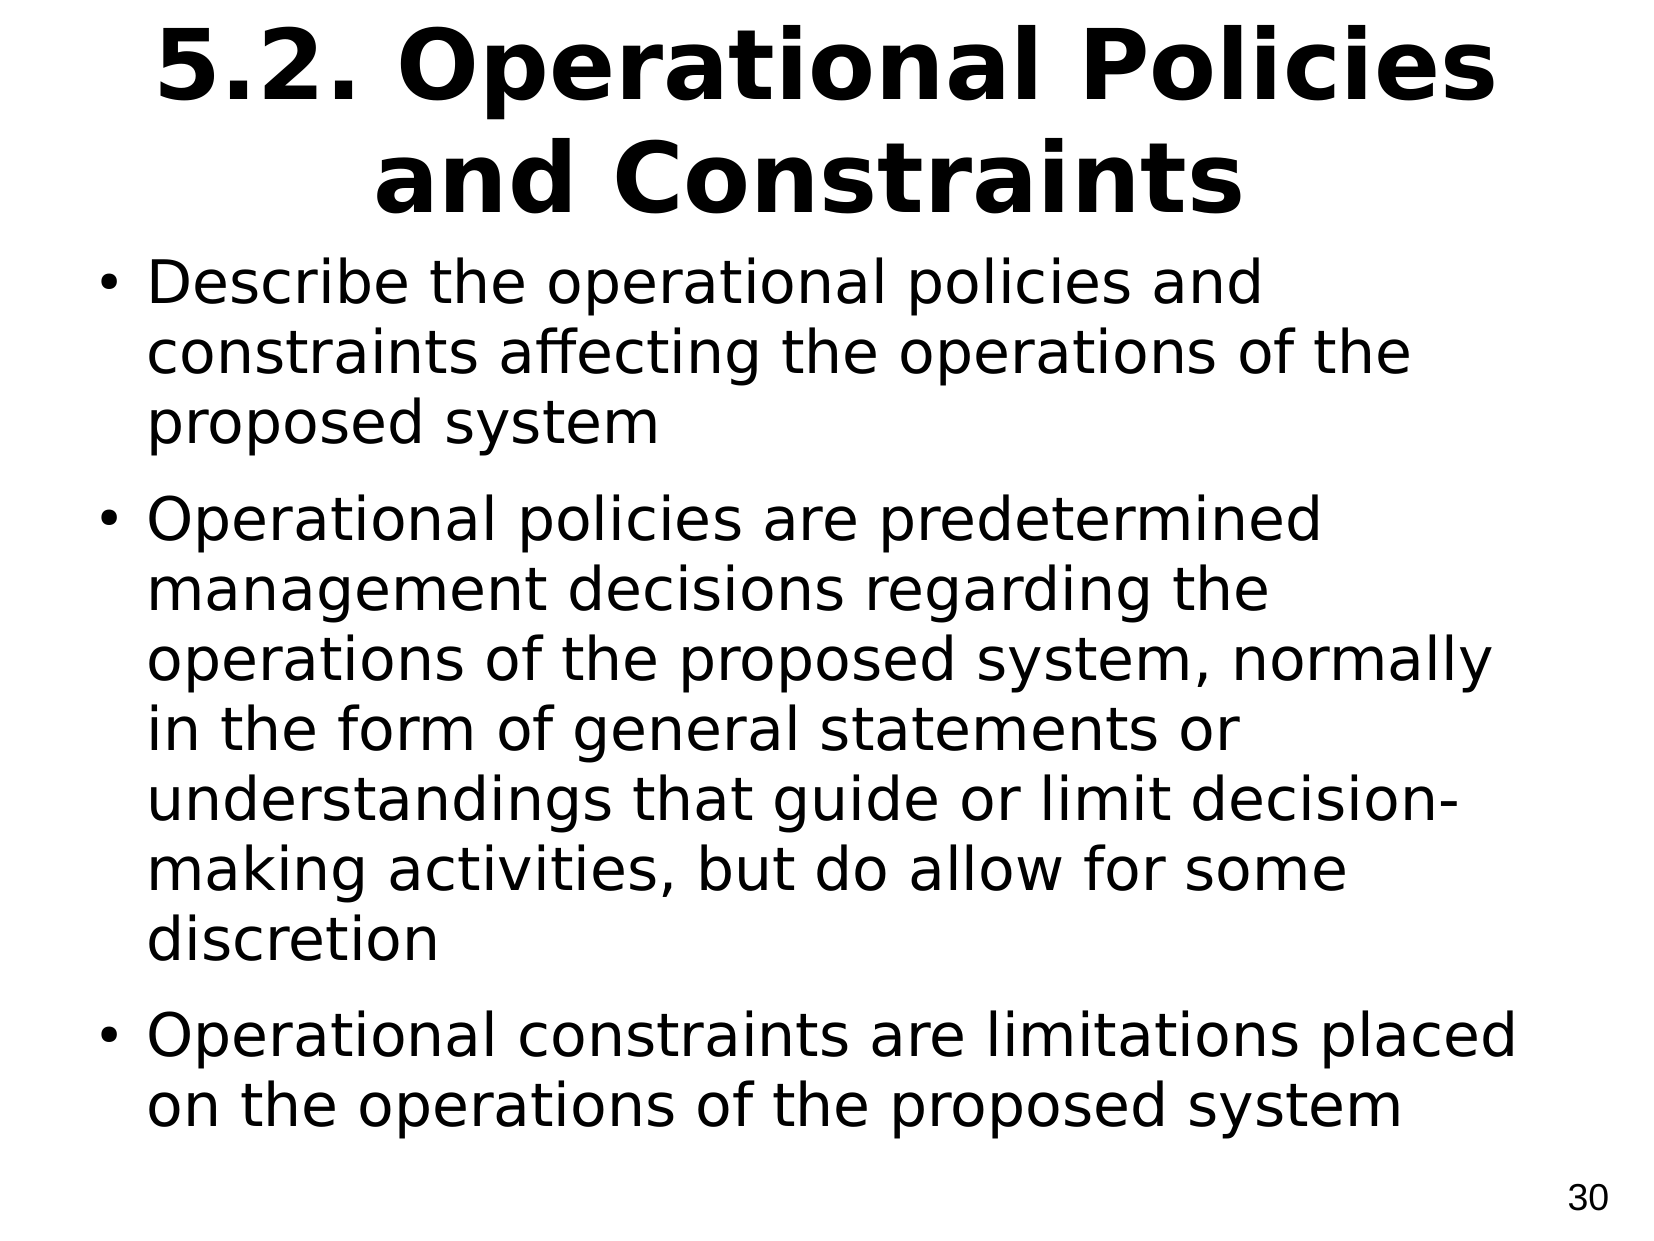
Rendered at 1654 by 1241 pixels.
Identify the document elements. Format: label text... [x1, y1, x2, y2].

list Describe the operational policies and constraints affecting the operations of the proposed system Operational policies are predetermined management decisions regarding the operations of the proposed system, normally in the form of general statements or understandings that guide or limit decision-making activities, but do allow for some discretion Operational constraints are limitations placed on the operations of the proposed system [82, 248, 1538, 1186]
title 5.2. Operational Policies and Constraints [82, 8, 1571, 236]
